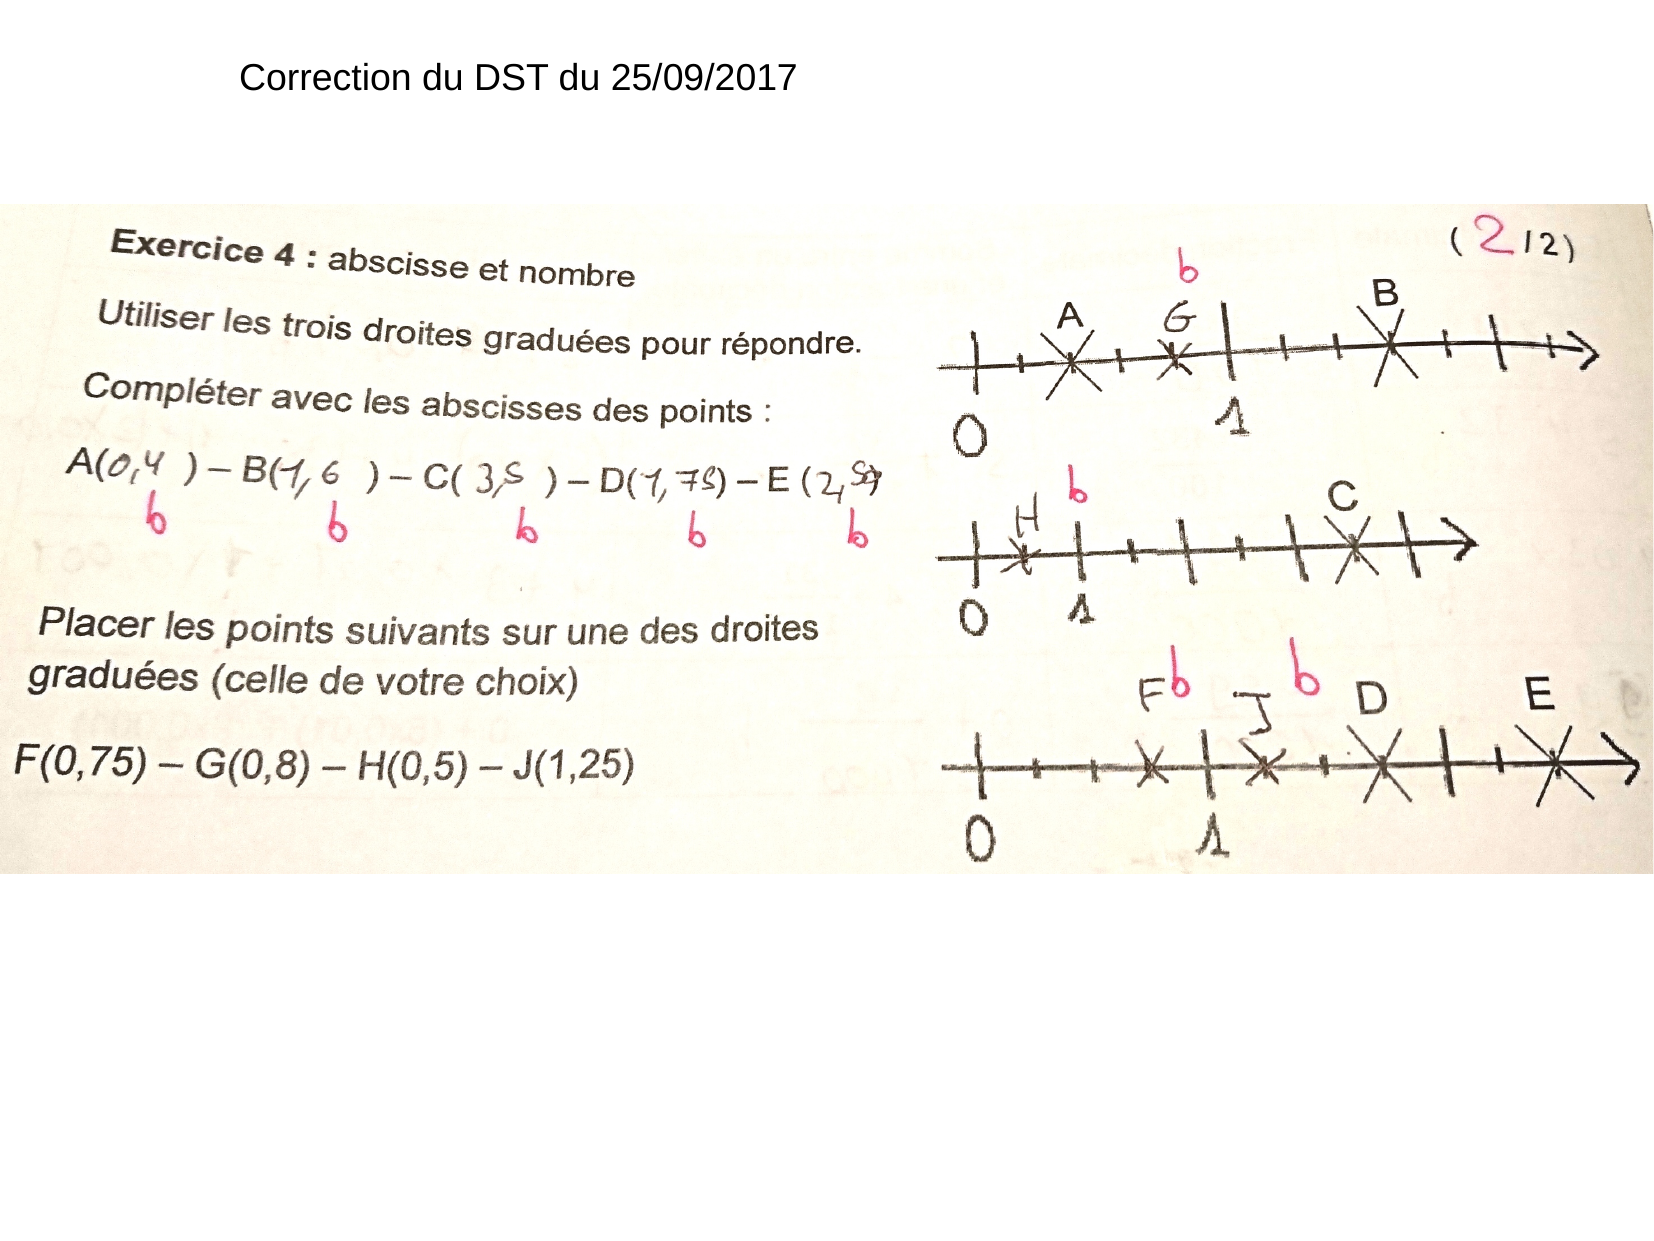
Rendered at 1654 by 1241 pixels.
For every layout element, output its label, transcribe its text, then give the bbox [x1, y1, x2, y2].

picture [0, 204, 1654, 875]
text_box Correction du DST du 25/09/2017 [224, 49, 813, 107]
